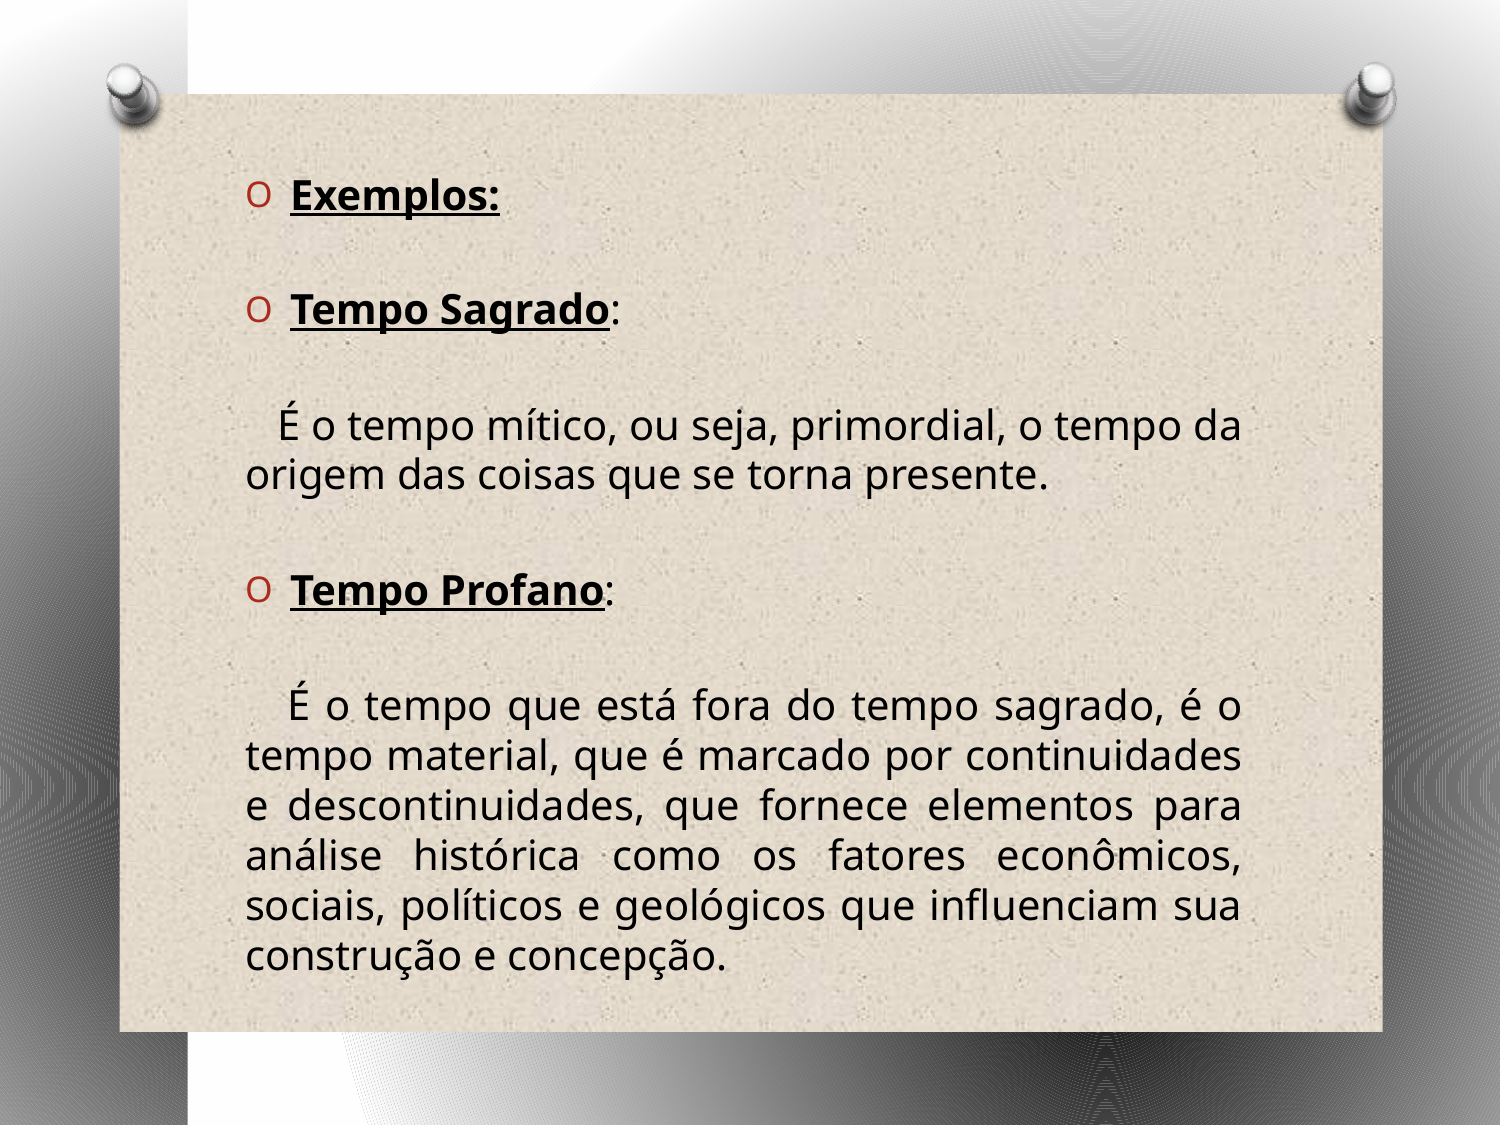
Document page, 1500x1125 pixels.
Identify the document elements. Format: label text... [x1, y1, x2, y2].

text_box Exemplos: Tempo Sagrado: É o tempo mítico, ou seja, primordial, o tempo da origem das coisas que se torna presente. Tempo Profano: É o tempo que está fora do tempo sagrado, é o tempo material, que é marcado por continuidades e descontinuidades, que fornece elementos para análise histórica como os fatores econômicos, sociais, políticos e geológicos que influenciam sua construção e concepção. [230, 160, 1258, 986]
picture [75, 29, 1439, 1032]
